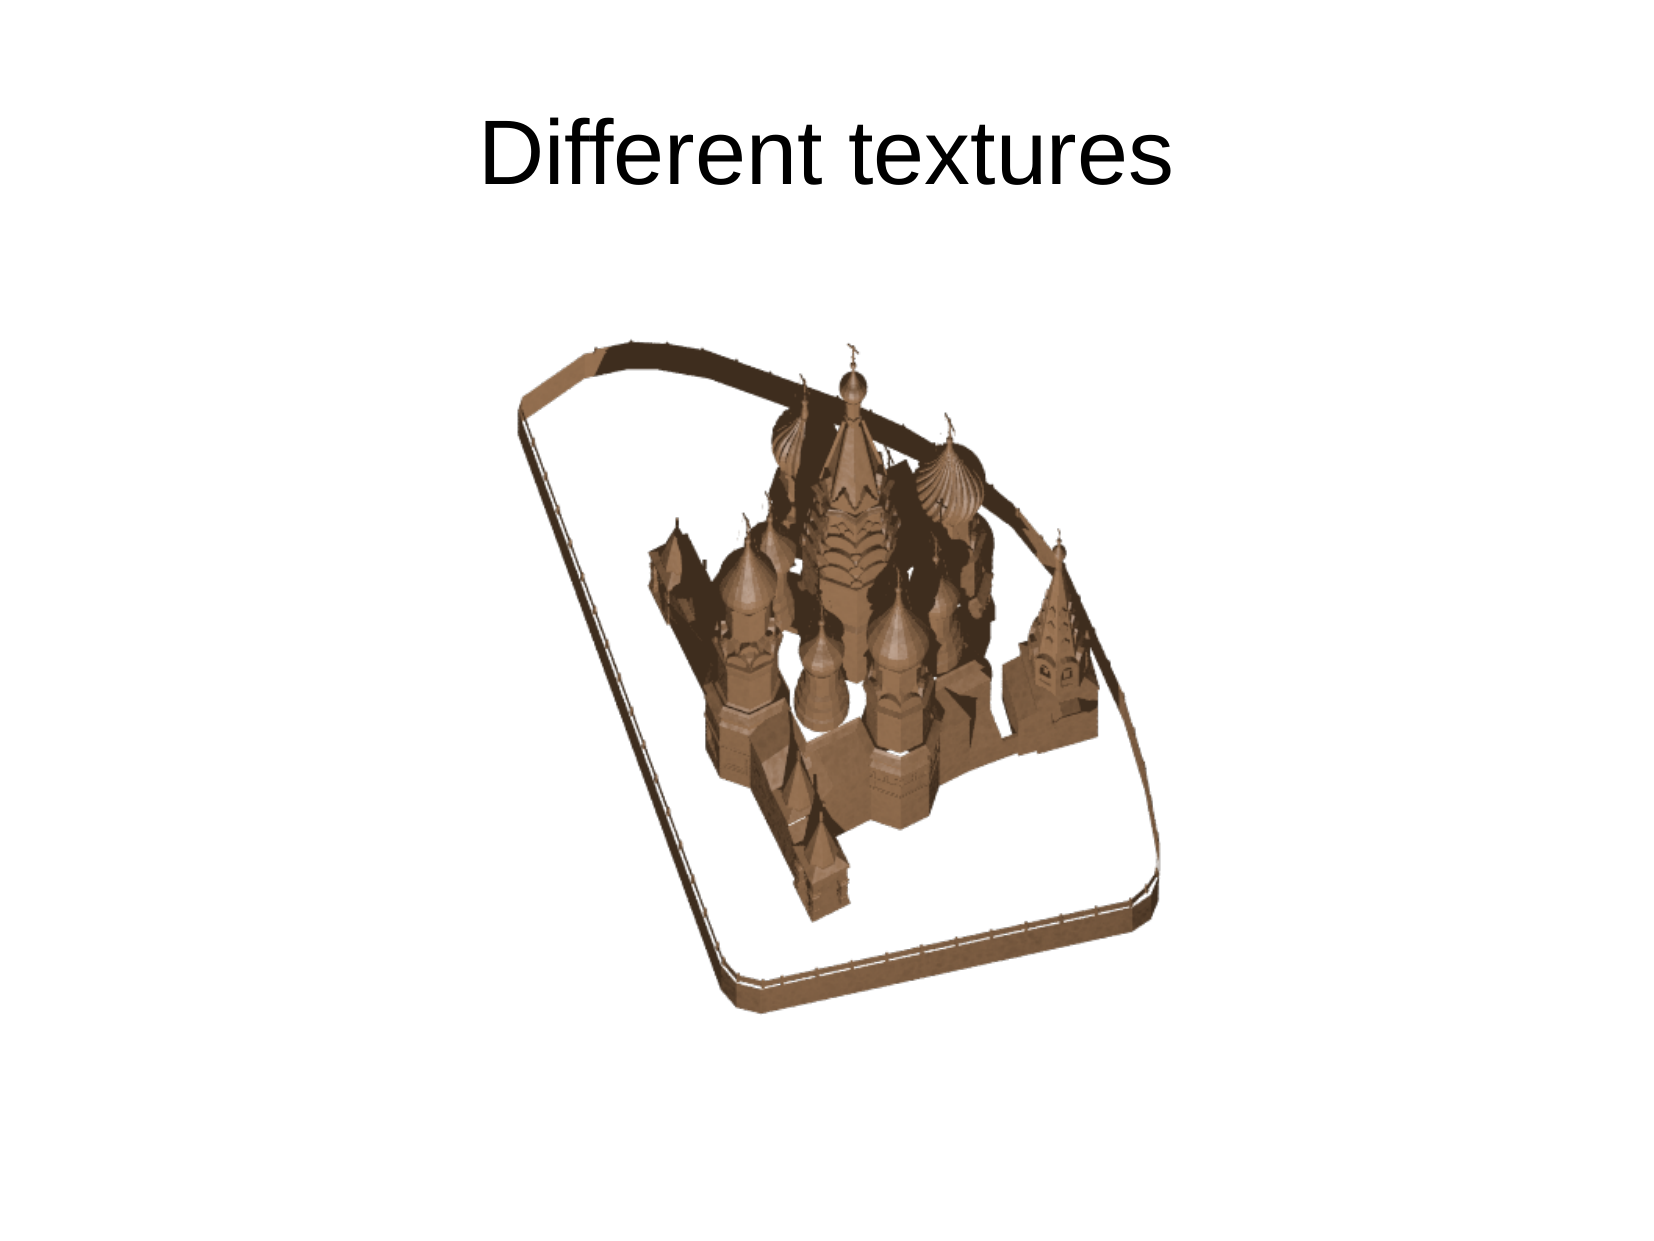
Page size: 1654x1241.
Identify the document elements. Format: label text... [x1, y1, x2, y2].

title Different textures [82, 49, 1571, 257]
picture [360, 330, 1361, 1081]
